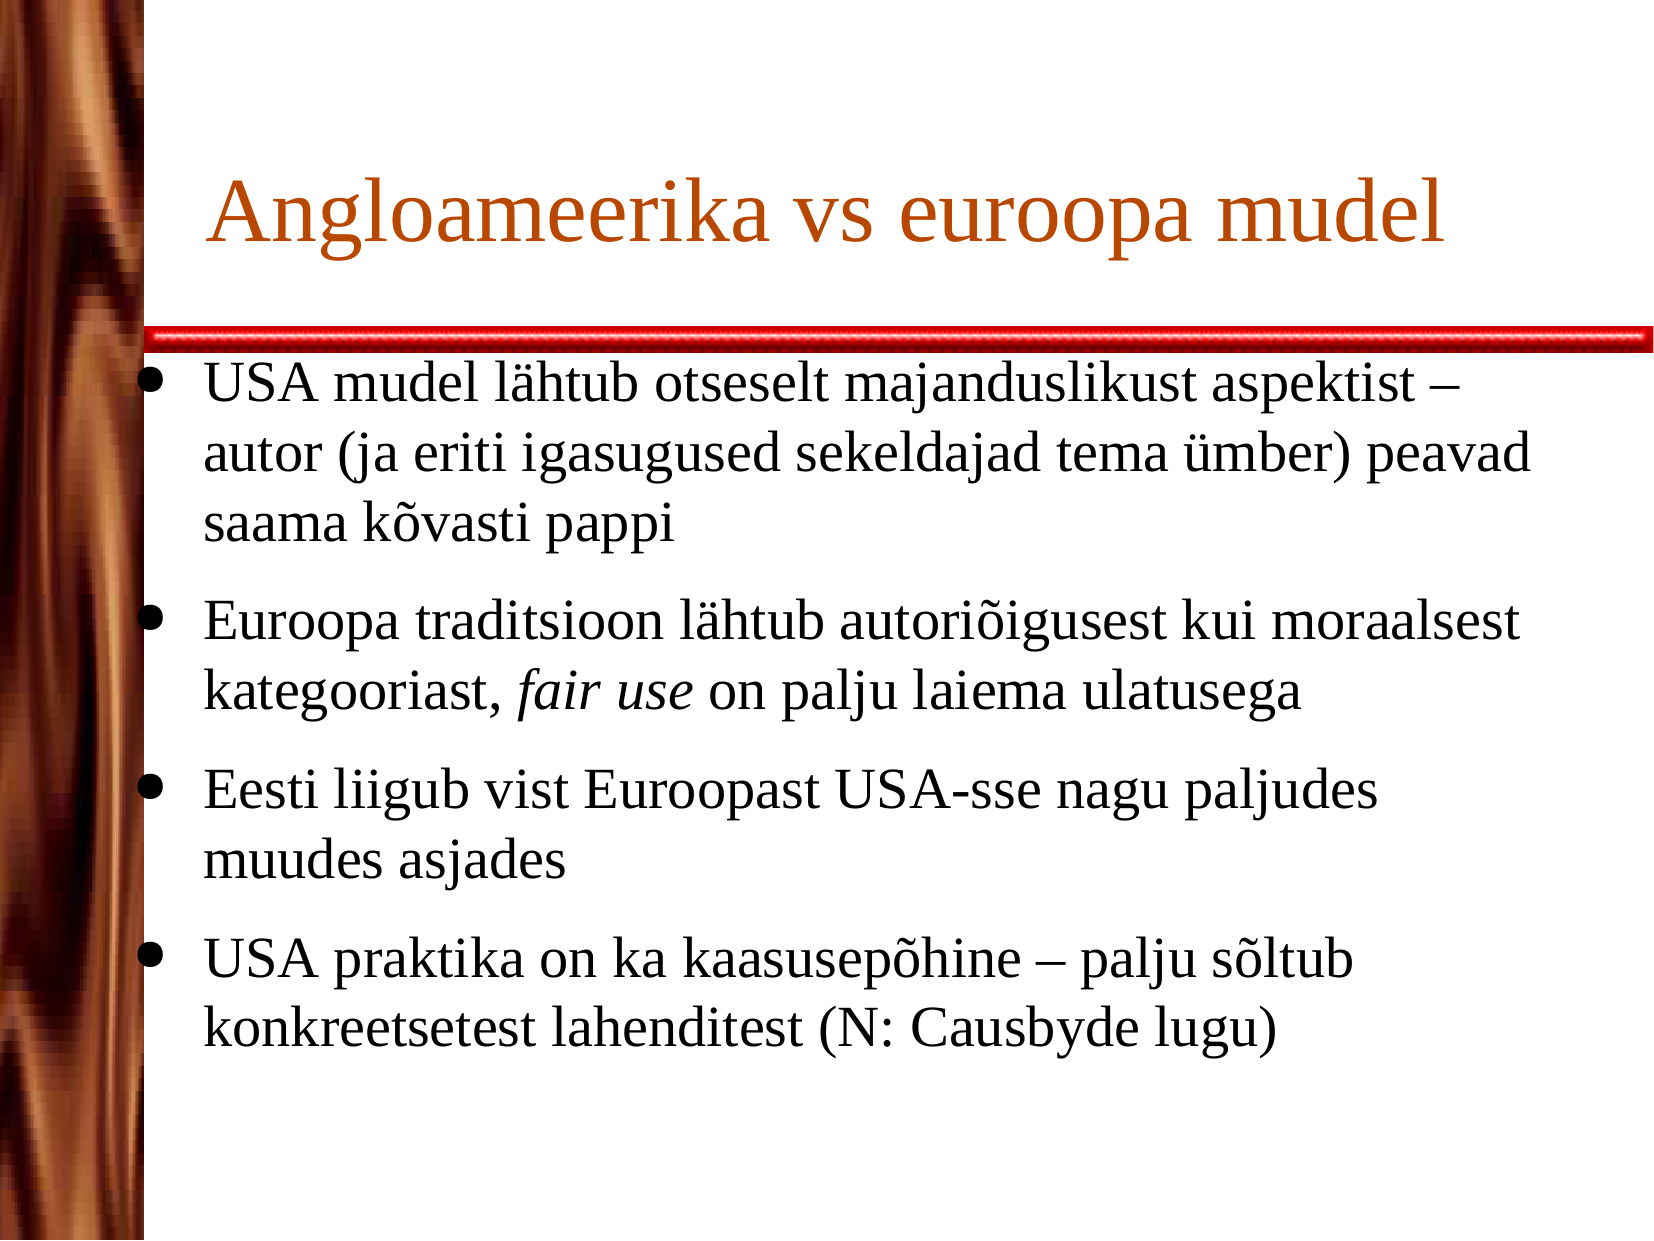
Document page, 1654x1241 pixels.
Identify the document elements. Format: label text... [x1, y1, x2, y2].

picture [0, 0, 1654, 1240]
title Angloameerika vs euroopa mudel [121, 100, 1533, 312]
list USA mudel lähtub otseselt majanduslikust aspektist – autor (ja eriti igasugused sekeldajad tema ümber) peavad saama kõvasti pappi Euroopa traditsioon lähtub autoriõigusest kui moraalsest kategooriast, fair use on palju laiema ulatusega Eesti liigub vist Euroopast USA-sse nagu paljudes muudes asjades USA praktika on ka kaasusepõhine – palju sõltub konkreetsetest lahenditest (N: Causbyde lugu) [121, 344, 1533, 1126]
